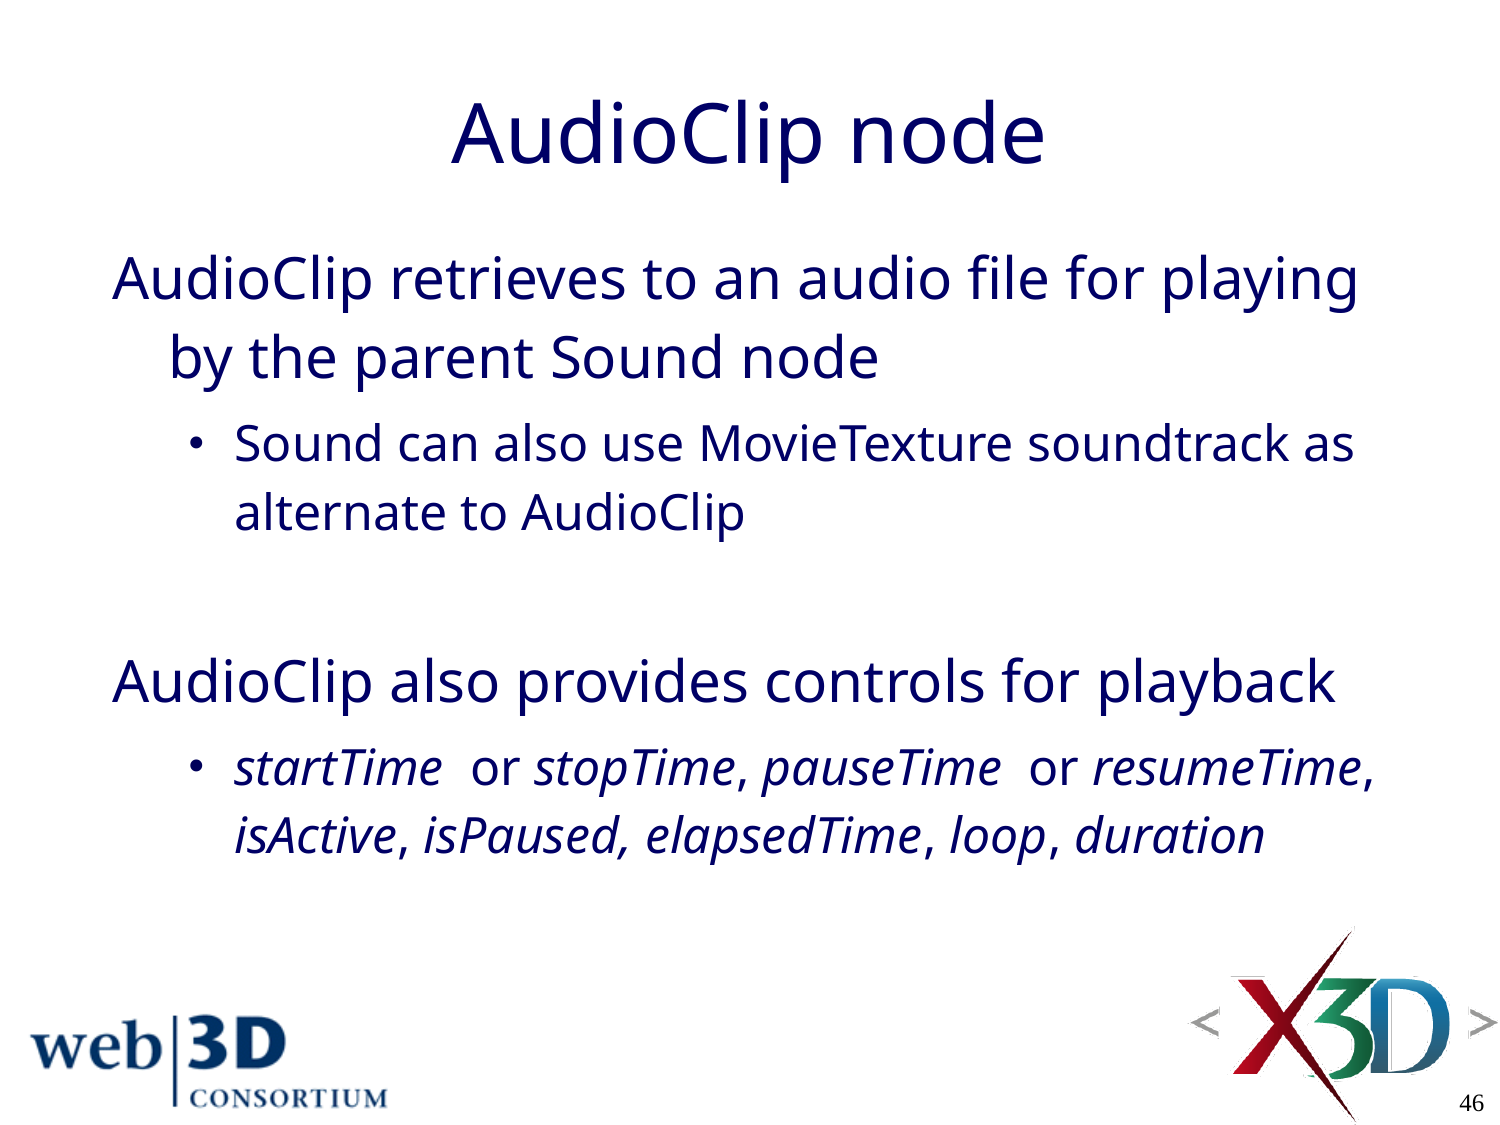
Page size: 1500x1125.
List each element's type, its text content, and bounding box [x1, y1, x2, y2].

title AudioClip node [112, 37, 1388, 226]
picture [1187, 926, 1500, 1125]
list AudioClip retrieves to an audio file for playing by the parent Sound node Sound can also use MovieTexture soundtrack as alternate to AudioClip AudioClip also provides controls for playback startTime or stopTime, pauseTime or resumeTime, isActive, isPaused, elapsedTime, loop, duration [112, 237, 1388, 986]
picture [12, 998, 413, 1118]
